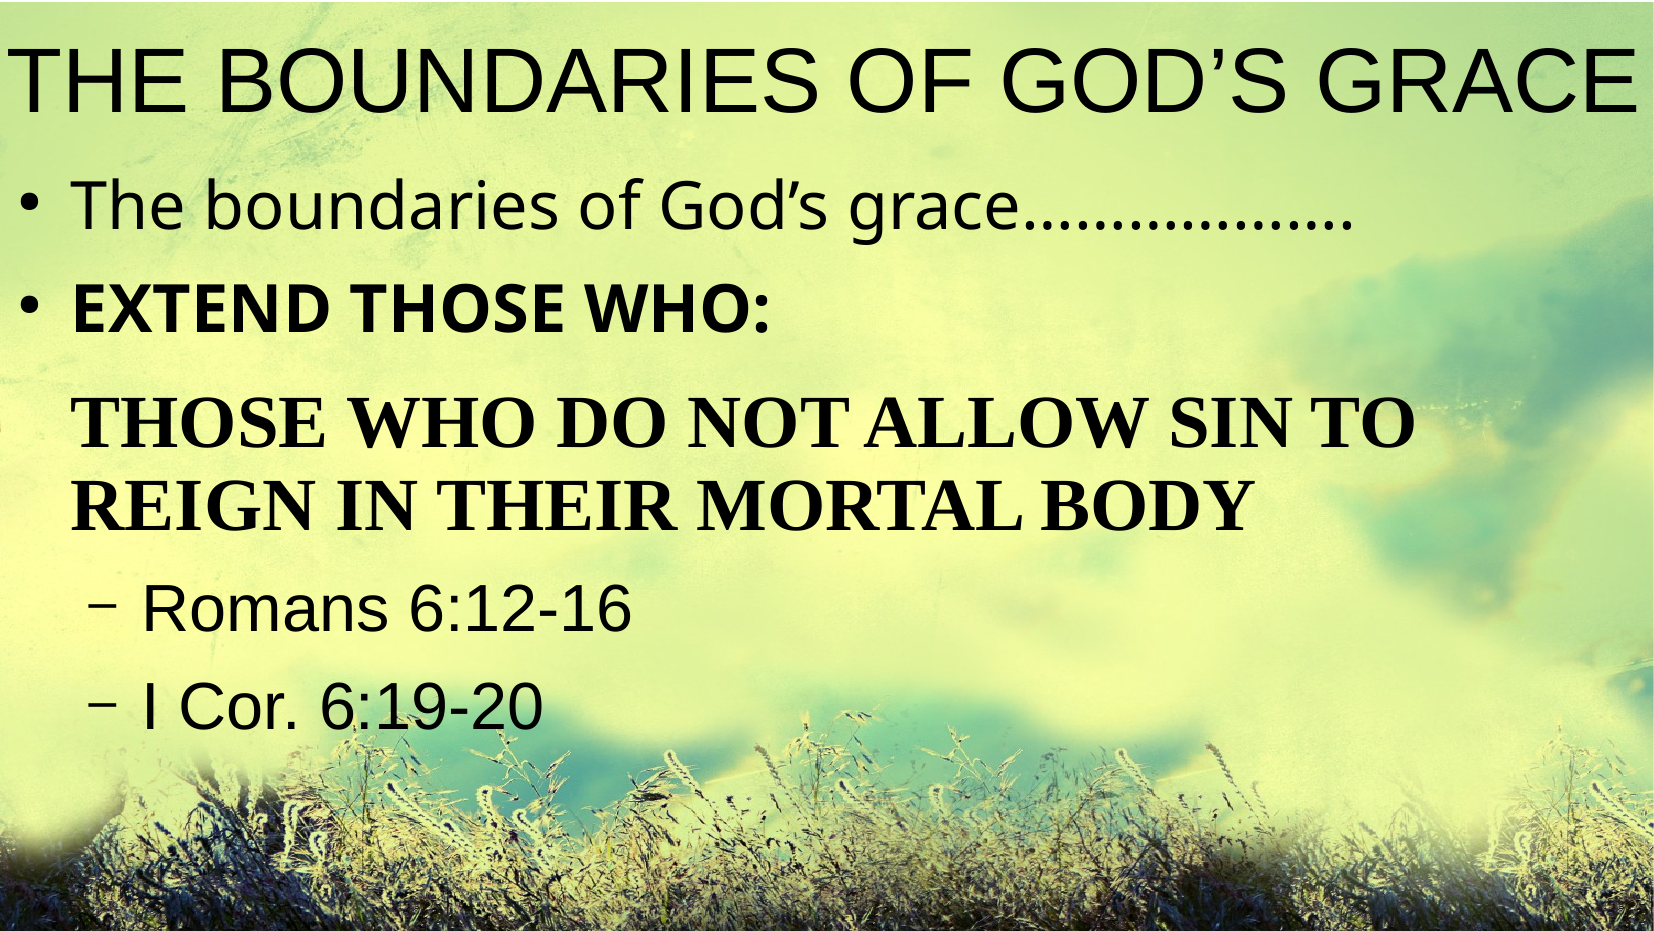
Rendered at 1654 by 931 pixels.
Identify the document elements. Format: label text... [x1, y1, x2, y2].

list The boundaries of God’s grace………………. EXTEND THOSE WHO: THOSE WHO DO NOT ALLOW SIN TO REIGN IN THEIR MORTAL BODY Romans 6:12-16 I Cor. 6:19-20 [0, 157, 1651, 826]
title THE BOUNDARIES OF GOD’S GRACE [0, 2, 1651, 157]
picture [0, 2, 1654, 931]
